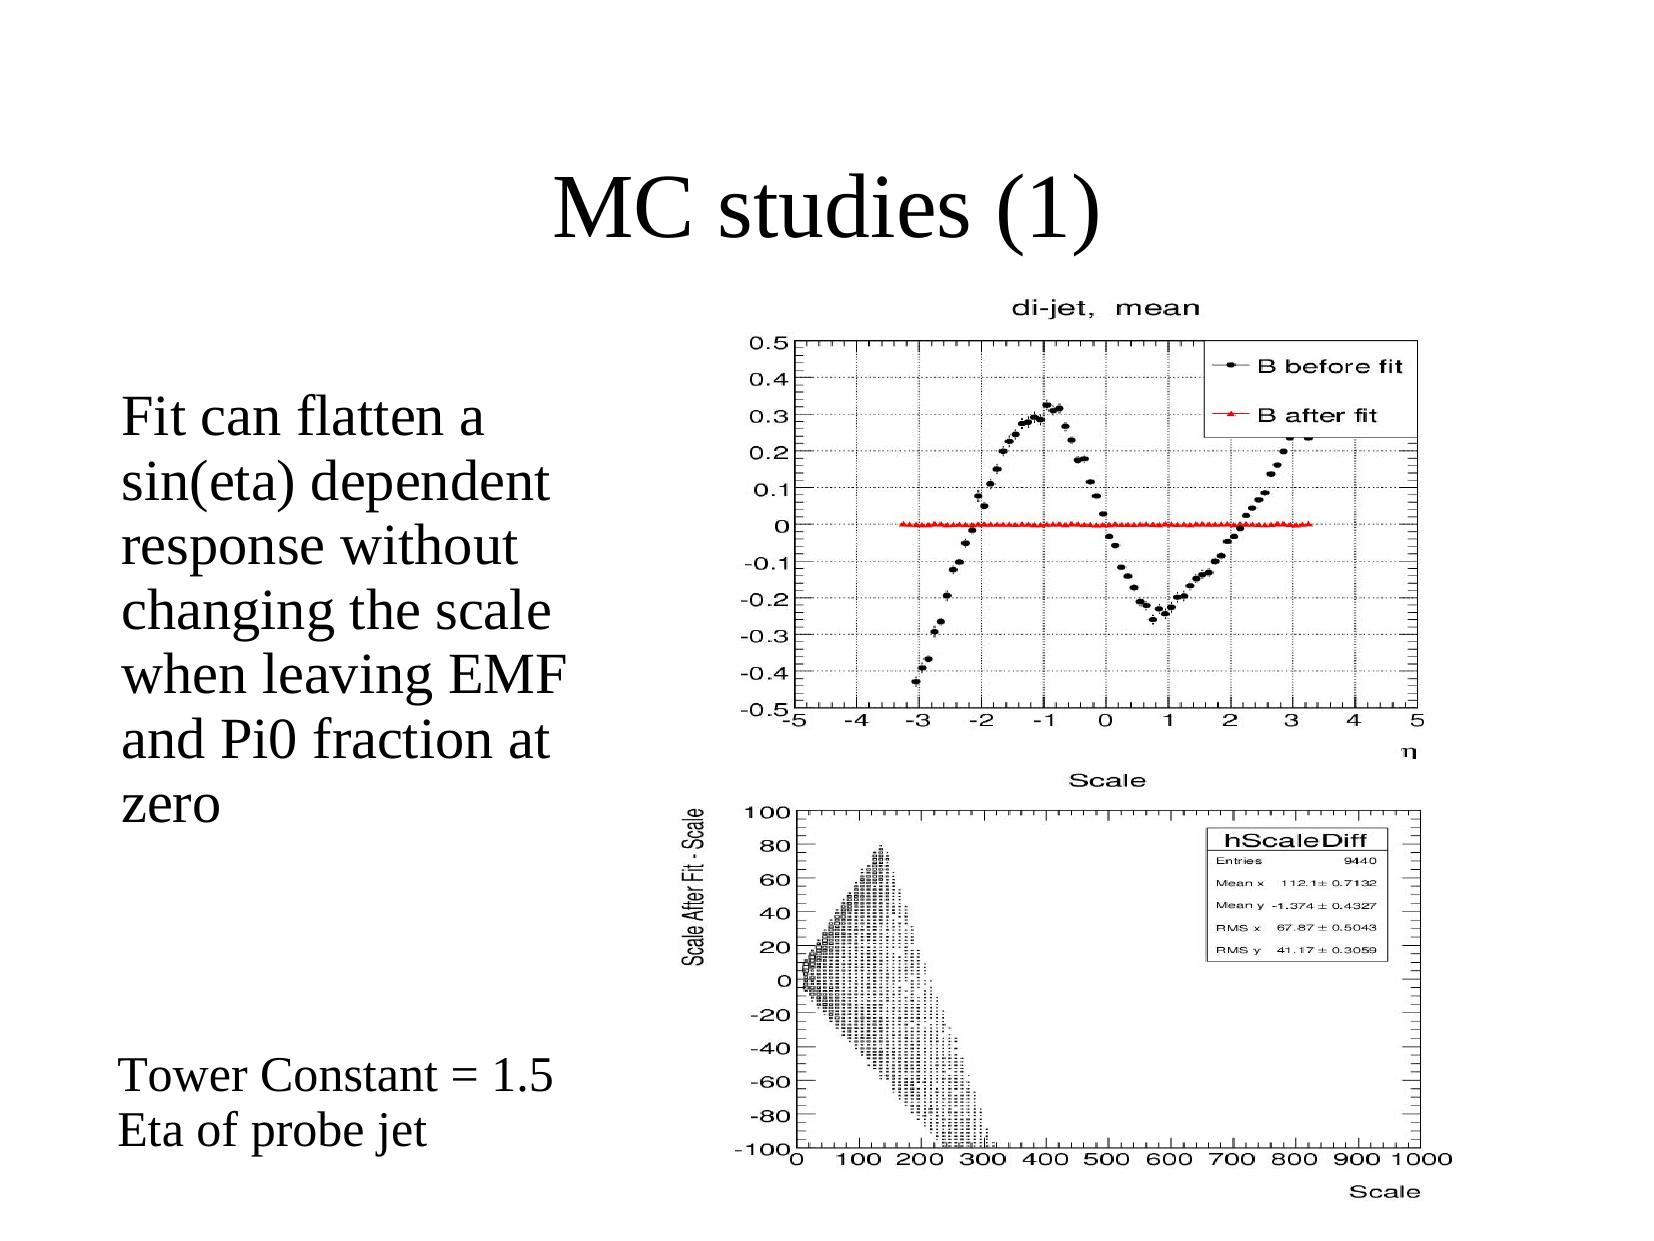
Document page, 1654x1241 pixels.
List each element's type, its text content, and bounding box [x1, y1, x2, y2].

text_box Tower Constant = 1.5 Eta of probe jet [116, 1046, 556, 1187]
picture [669, 290, 1461, 1204]
subtitle Fit can flatten a sin(eta) dependent response without changing the scale when leaving EMF and Pi0 fraction at zero [121, 272, 588, 946]
title MC studies (1) [121, 102, 1534, 311]
